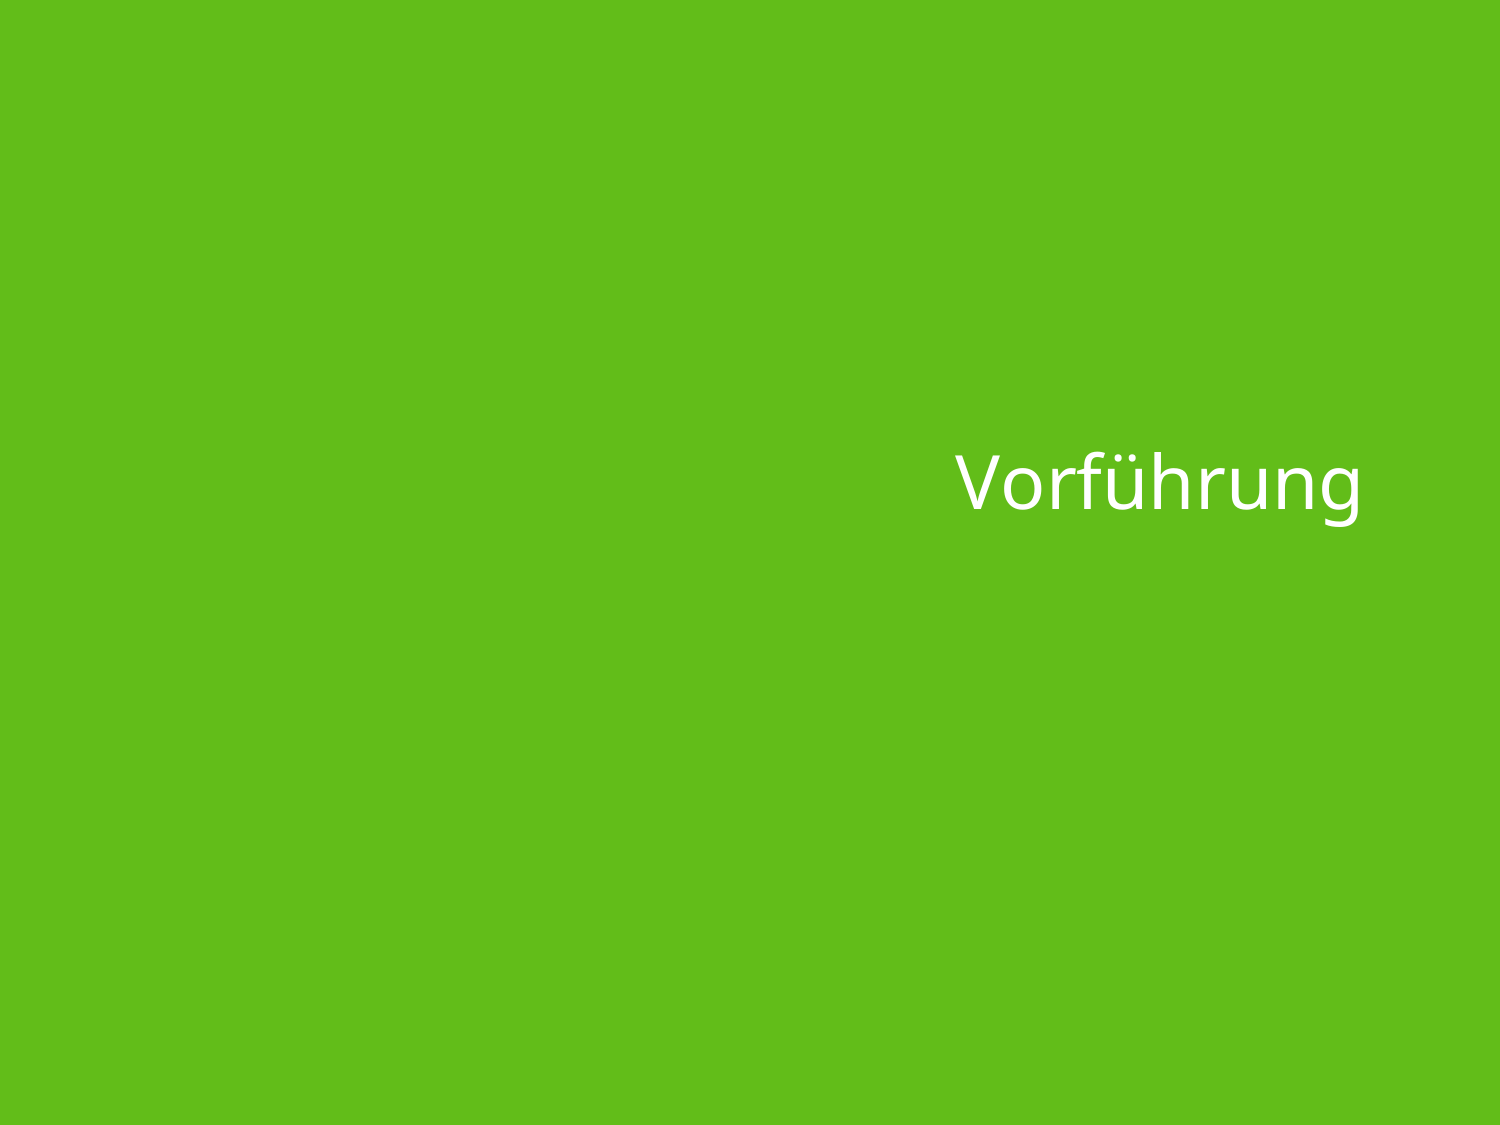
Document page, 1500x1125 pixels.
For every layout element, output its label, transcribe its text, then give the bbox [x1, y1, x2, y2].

title Vorführung [245, 386, 1380, 575]
